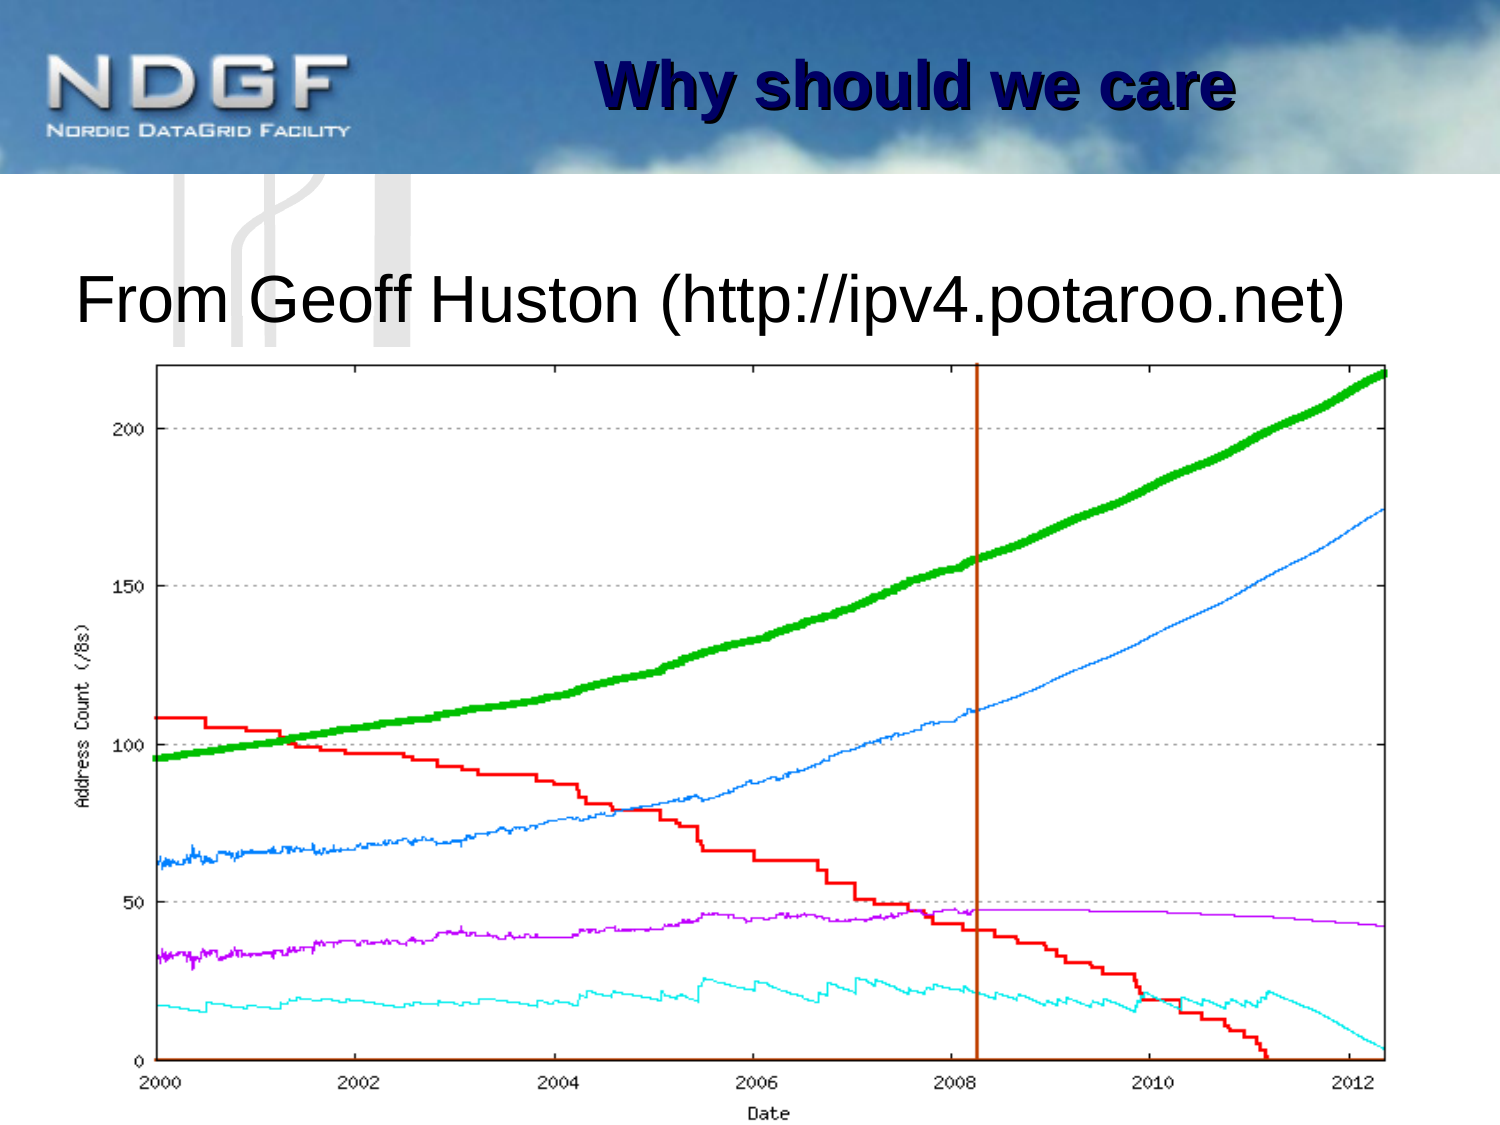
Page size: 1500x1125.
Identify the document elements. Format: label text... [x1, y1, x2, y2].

picture [0, 0, 1500, 1125]
title Why should we care [372, 26, 1459, 142]
list From Geoff Huston (http://ipv4.potaroo.net) [75, 262, 1426, 991]
